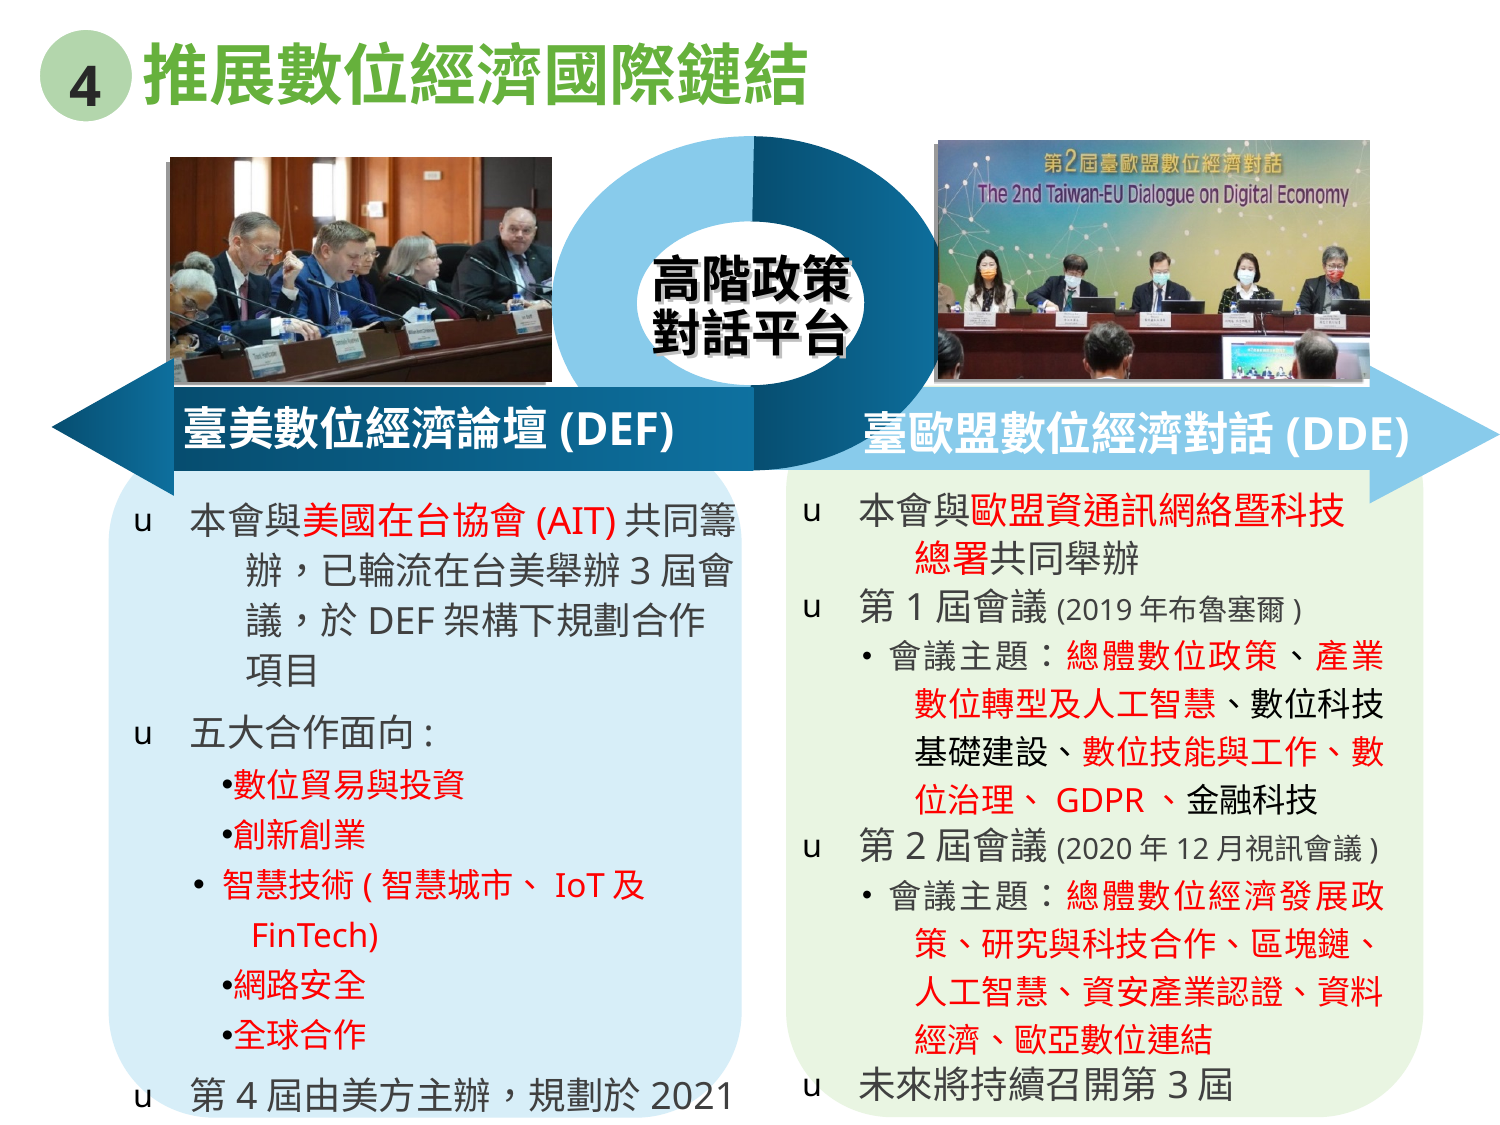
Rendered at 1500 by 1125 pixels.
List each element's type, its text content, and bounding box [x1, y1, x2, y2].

text_box [1441, 403, 1500, 466]
text_box 4 [38, 28, 134, 123]
text_box 推展數位經濟國際鏈結 [128, 25, 825, 120]
text_box 本會與美國在台協會(AIT)共同籌辦，已輪流在台美舉辦3屆會議，於DEF架構下規劃合作項目 五大合作面向: 數位貿易與投資 創新創業 智慧技術(智慧城市、IoT及FinTech) 網路安全 全球合作 第4屆由美方主辦，規劃於2021年召開 [133, 484, 742, 1125]
text_box [866, 1114, 1343, 1118]
text_box [51, 136, 1437, 1080]
text_box 臺美數位經濟論壇(DEF) [157, 391, 700, 463]
text_box 本會與歐盟資通訊網絡暨科技 總署共同舉辦 第1屆會議(2019年布魯塞爾) 會議主題：總體數位政策、產業數位轉型及人工智慧、數位科技基礎建設、數位技能與工作、數位治理、GDPR、金融科技 第2屆會議(2020年12月視訊會議) 會議主題：總體數位經濟發展政策、研究與科技合作、區塊鏈、人工智慧、資安產業認證、資料經濟、歐亞數位連結 未來將持續召開第3屆 [787, 476, 1400, 1114]
picture [170, 157, 552, 382]
picture [938, 140, 1370, 379]
text_box 臺歐盟數位經濟對話(DDE) [831, 397, 1441, 468]
text_box 高階政策對話平台 [638, 245, 866, 371]
